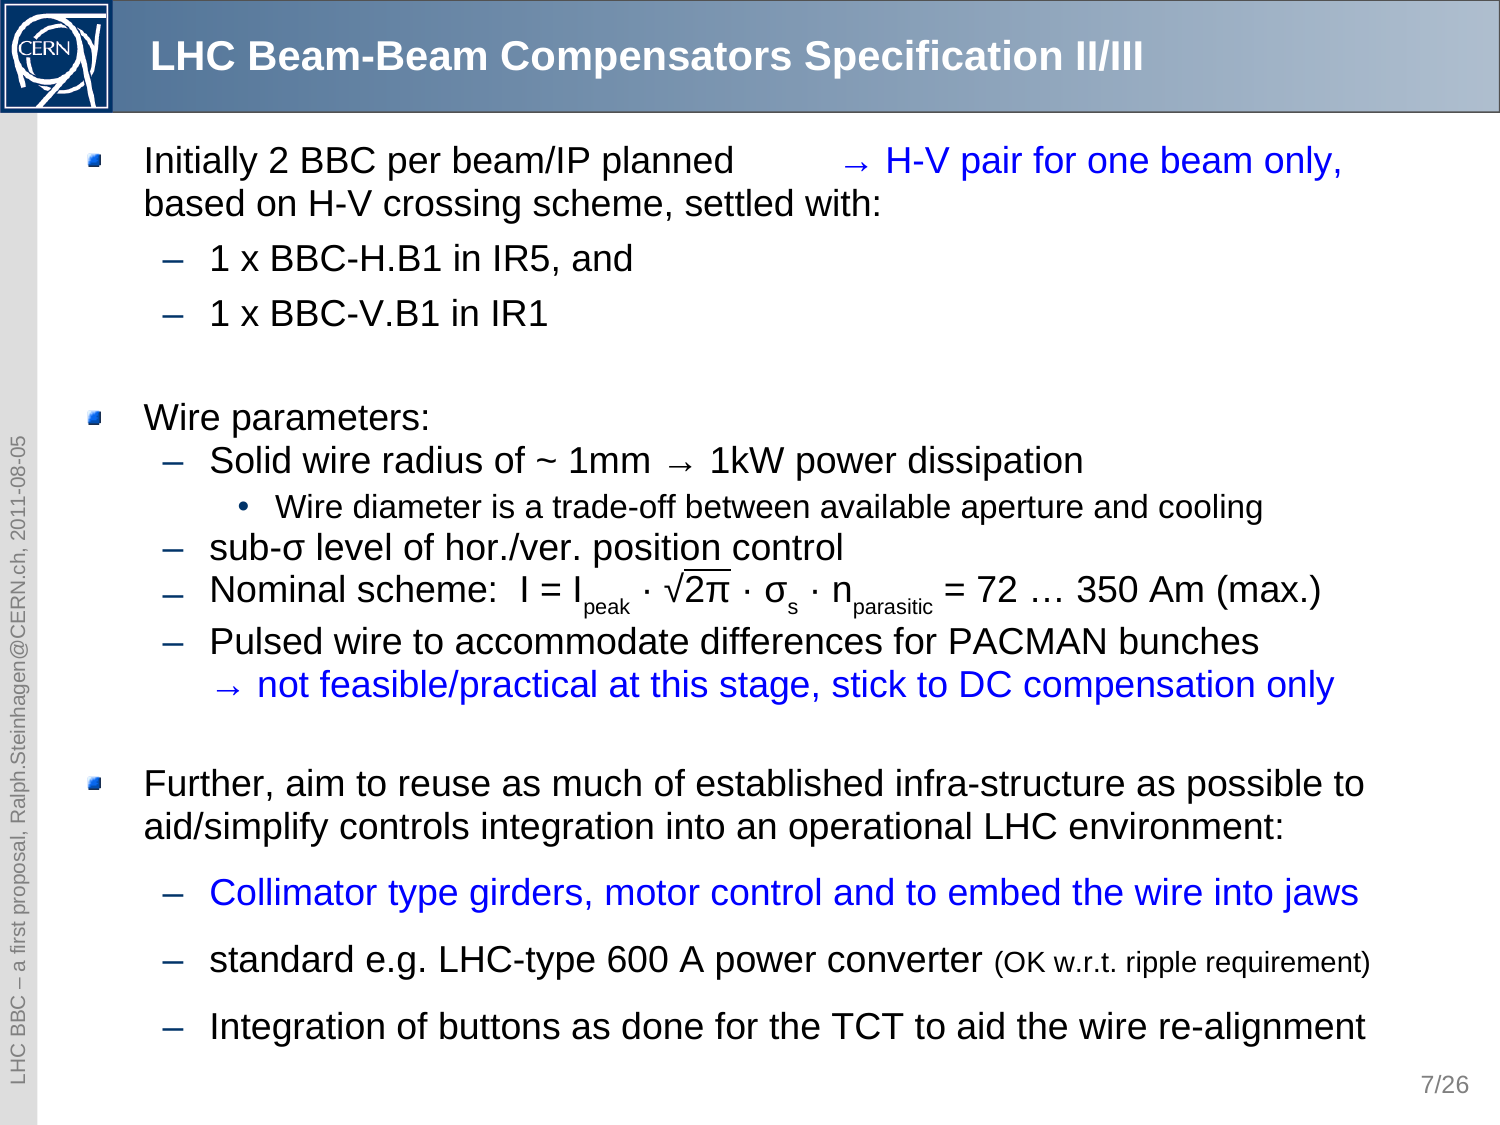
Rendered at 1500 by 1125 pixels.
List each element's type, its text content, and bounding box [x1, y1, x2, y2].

title LHC Beam-Beam Compensators Specification II/III [150, 0, 1300, 113]
list Initially 2 BBC per beam/IP planned → H-V pair for one beam only, based on H-V crossing scheme, settled with: 1 x BBC-H.B1 in IR5, and 1 x BBC-V.B1 in IR1 Wire parameters: Solid wire radius of ~ 1mm → 1kW power dissipation Wire diameter is a trade-off between available aperture and cooling sub-σ level of hor./ver. position control Nominal scheme: I = Ipeak · √2π · σs · nparasitic = 72 … 350 Am (max.) Pulsed wire to accommodate differences for PACMAN bunches → not feasible/practical at this stage, stick to DC compensation only Further, aim to reuse as much of established infra-structure as possible to aid/simplify controls integration into an operational LHC environment: Collimator type girders, motor control and to embed the wire into jaws standard e.g. LHC-type 600 A power converter (OK w.r.t. ripple requirement) Integration of buttons as done for the TCT to aid the wire re-alignment [87, 137, 1438, 1048]
picture [0, 0, 113, 113]
